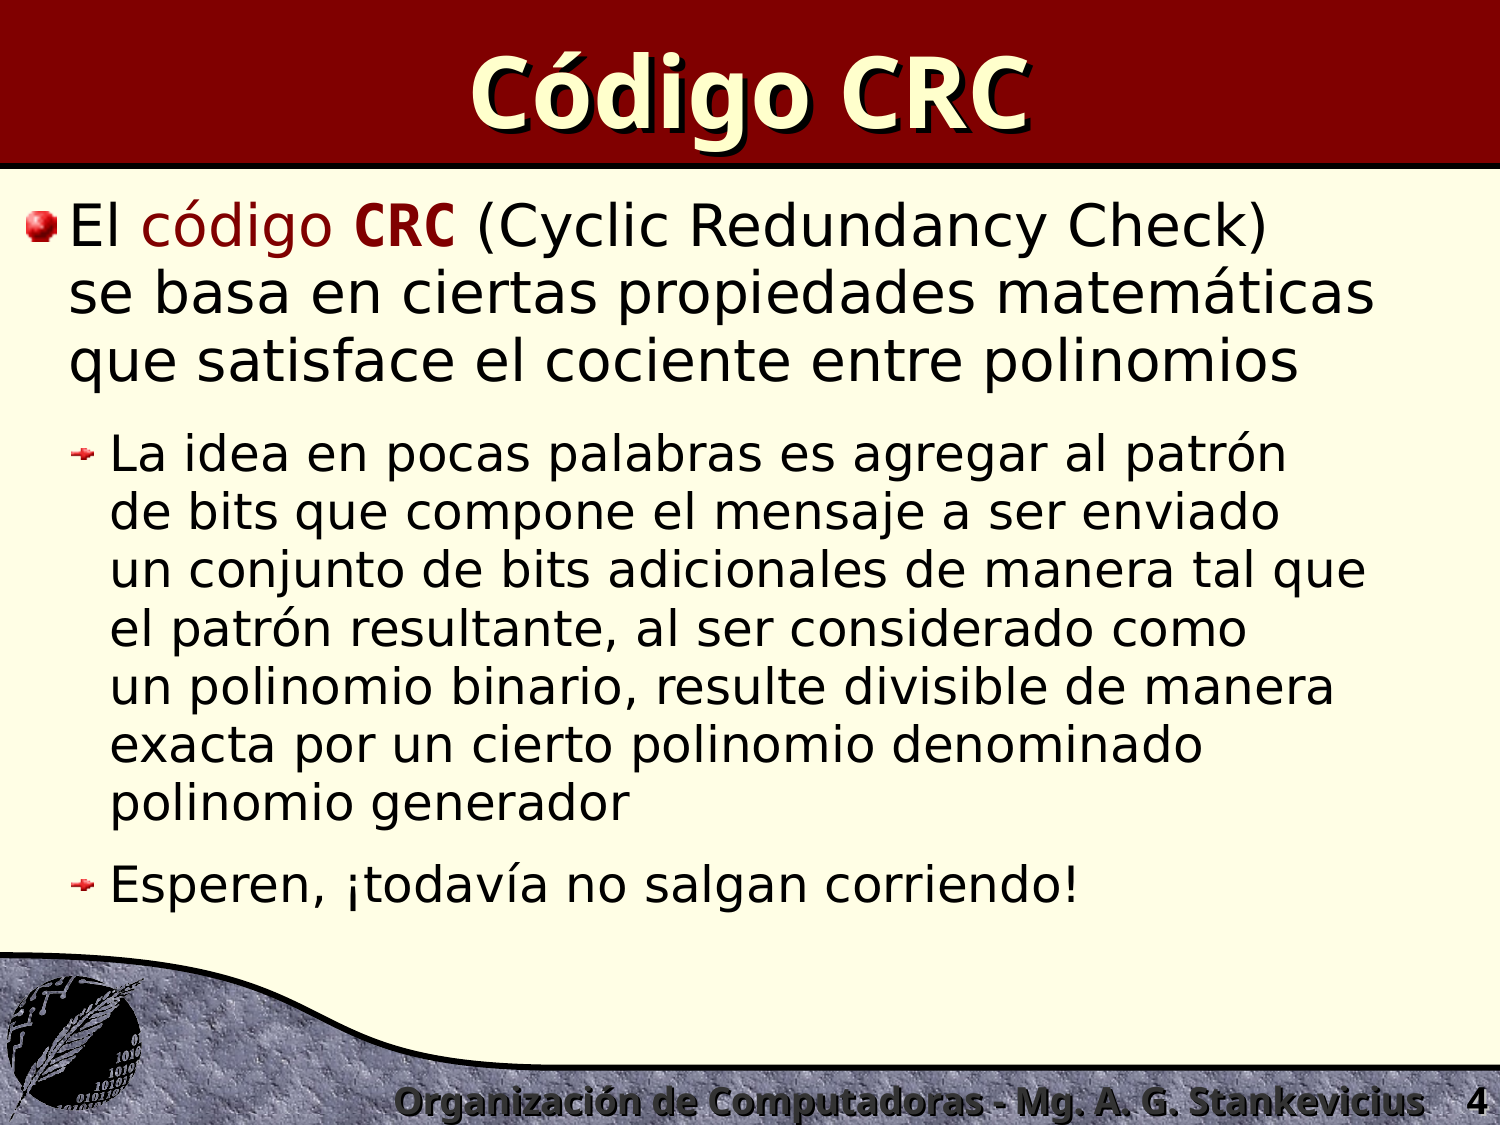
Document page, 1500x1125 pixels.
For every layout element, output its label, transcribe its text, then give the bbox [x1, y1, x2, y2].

picture [1058, 1100, 1065, 1110]
picture [802, 1100, 806, 1110]
list El código CRC (Cyclic Redundancy Check) se basa en ciertas propiedades matemáticas que satisface el cociente entre polinomios La idea en pocas palabras es agregar al patrón de bits que compone el mensaje a ser enviado un conjunto de bits adicionales de manera tal que el patrón resultante, al ser considerado como un polinomio binario, resulte divisible de manera exacta por un cierto polinomio denominado polinomio generador Esperen, ¡todavía no salgan corriendo! [11, 192, 1486, 935]
title Código CRC [15, 5, 1485, 160]
picture [448, 1100, 455, 1110]
picture [0, 959, 1500, 1125]
